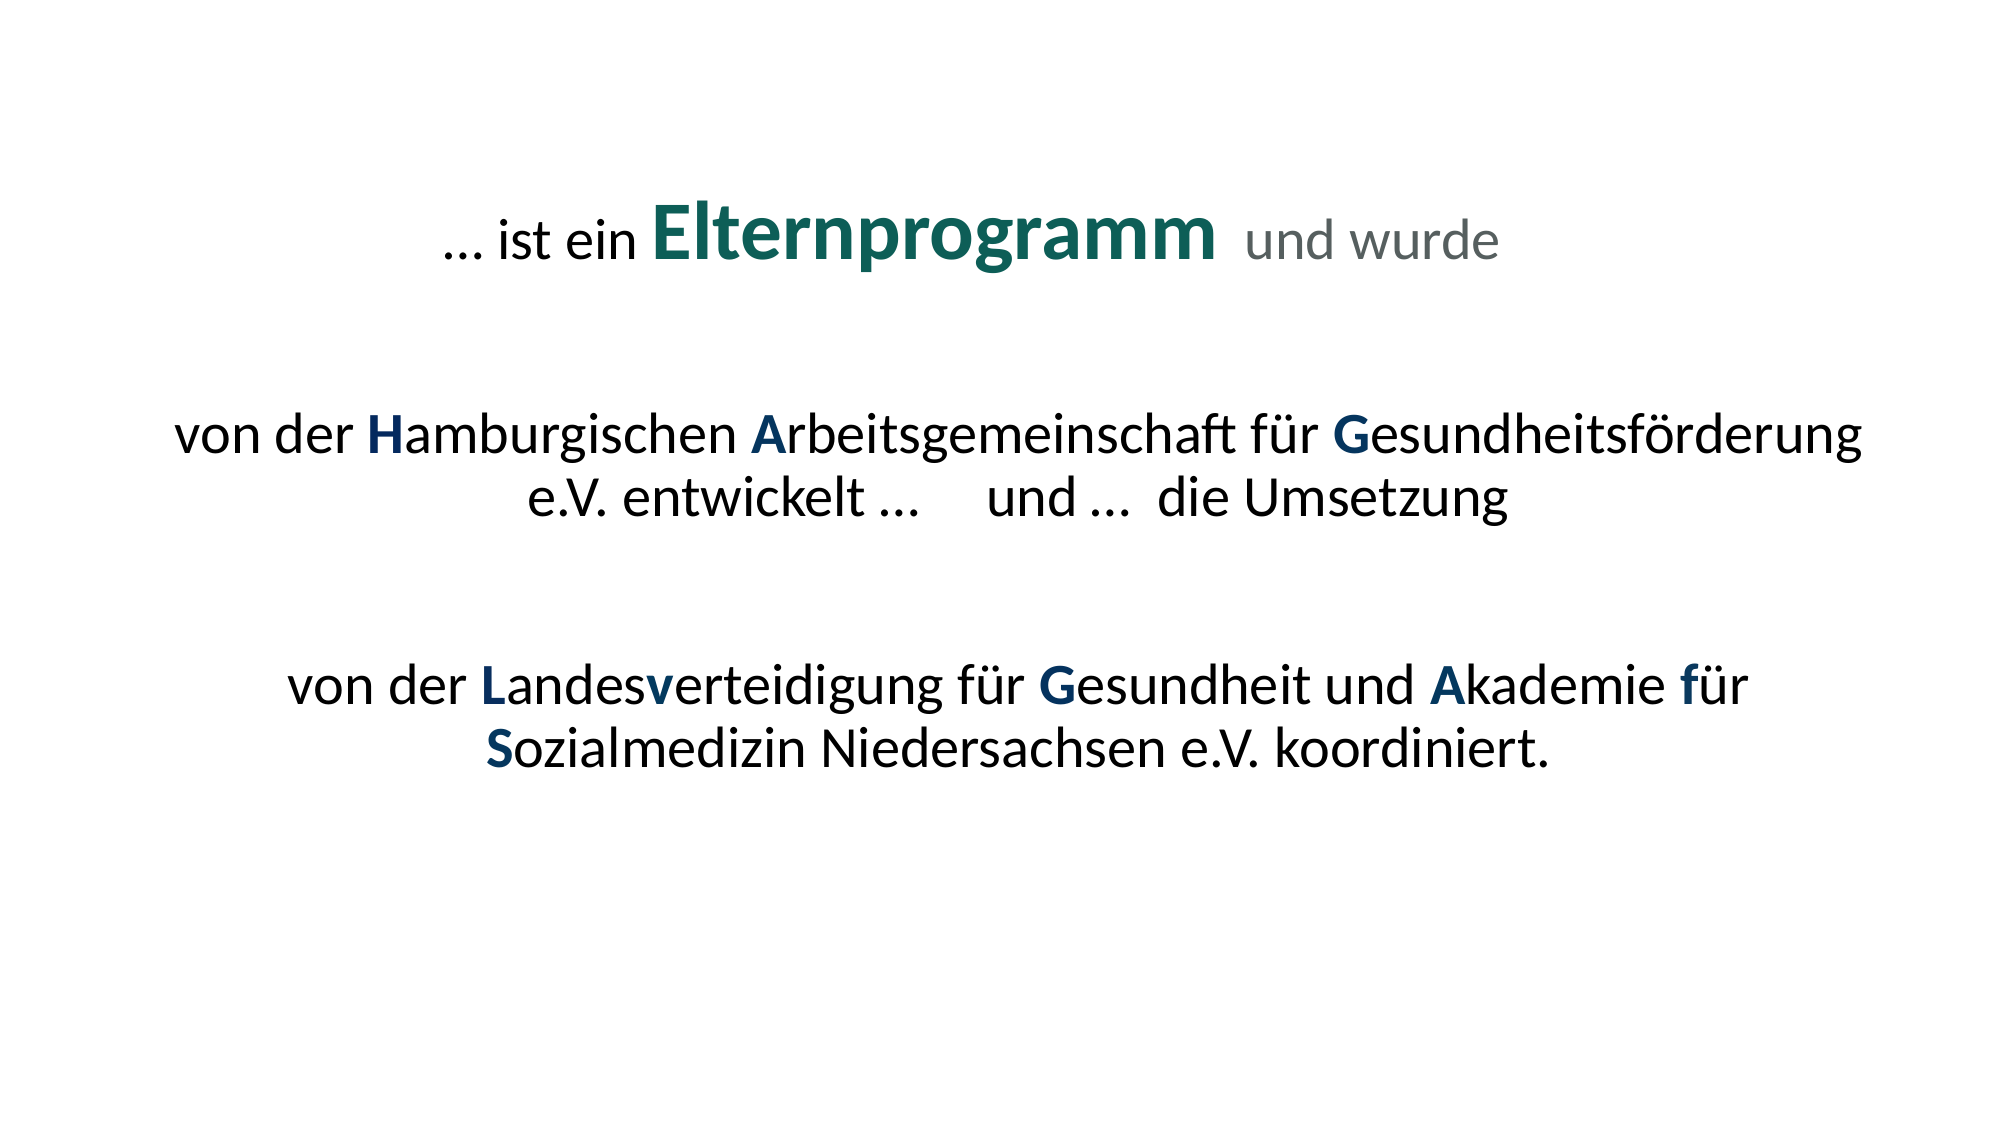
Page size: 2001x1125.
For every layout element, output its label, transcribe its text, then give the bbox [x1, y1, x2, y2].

subtitle … ist ein Elternprogramm und wurde von der Hamburgischen Arbeitsgemeinschaft für Gesundheitsförderung e.V. entwickelt … und … die Umsetzung von der Landesverteidigung für Gesundheit und Akademie für Sozialmedizin Niedersachsen e.V. koordiniert. [139, 180, 1898, 981]
